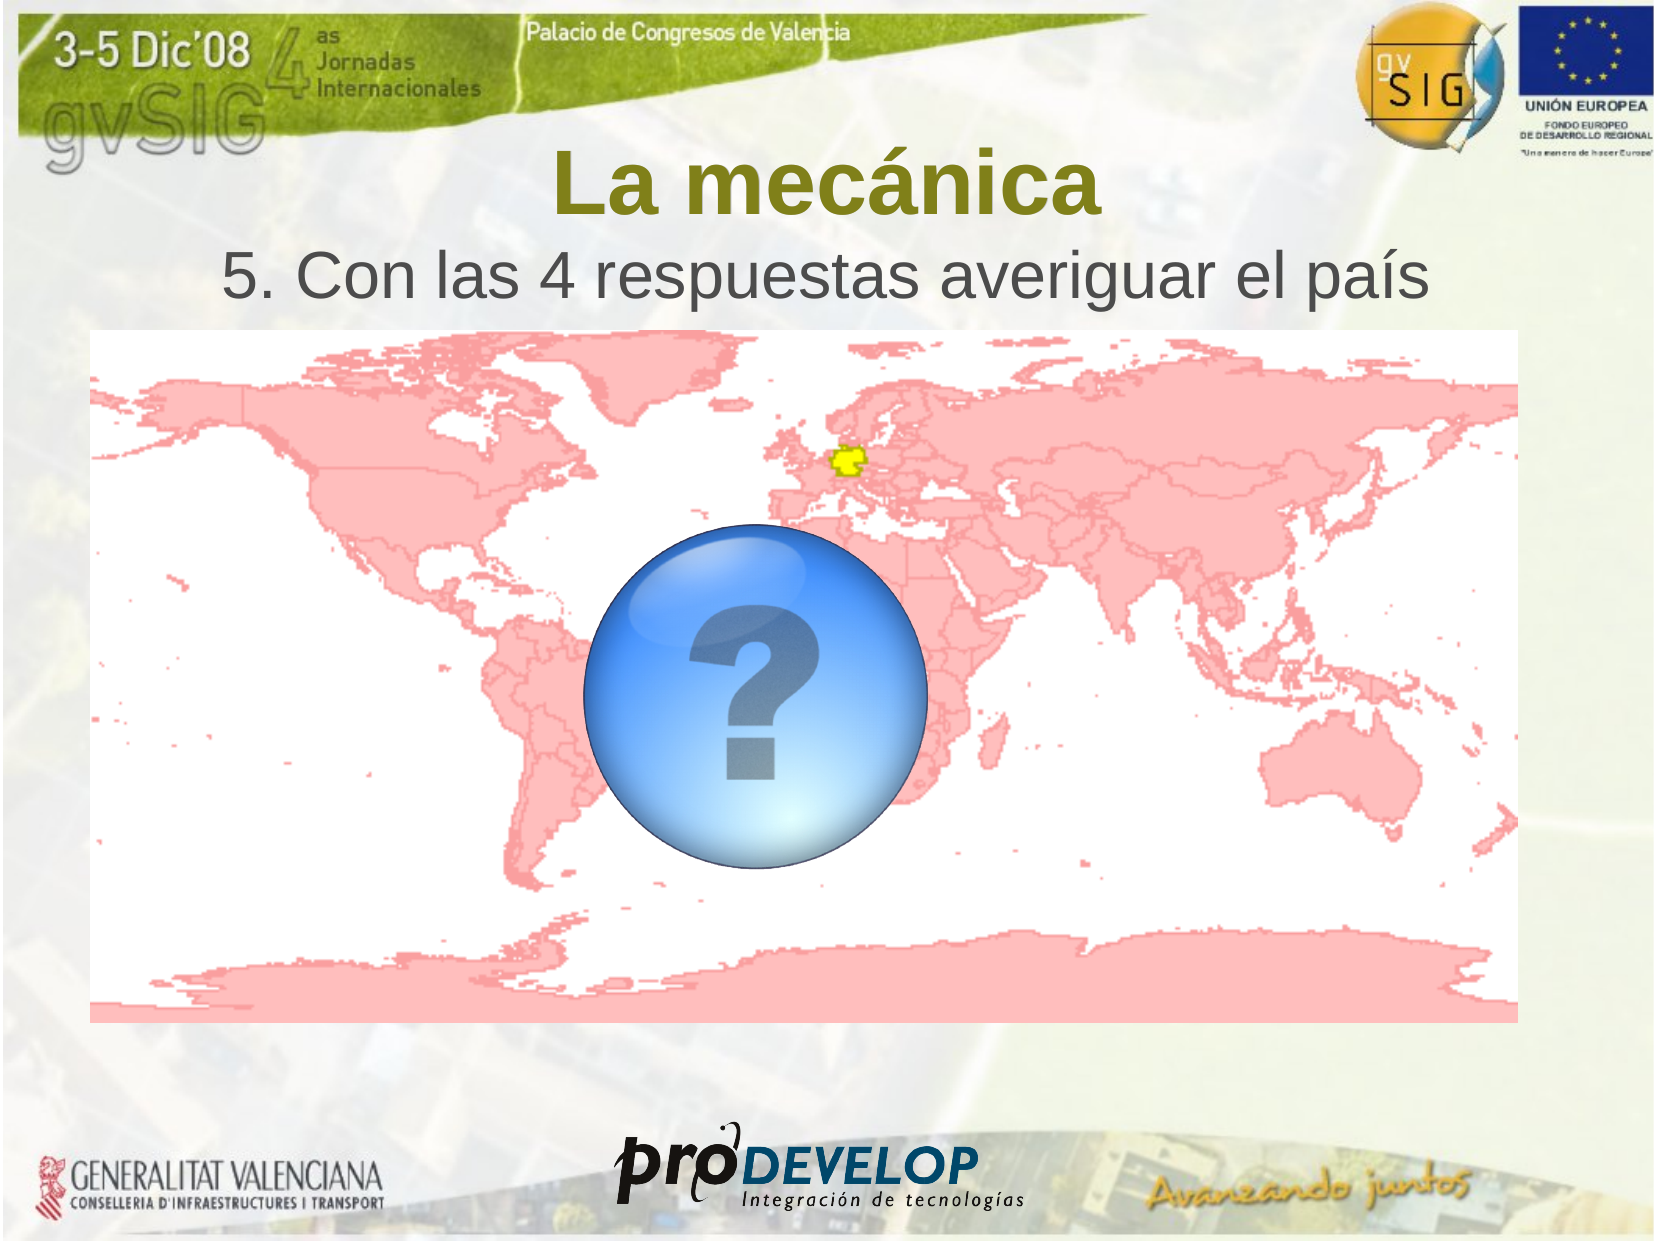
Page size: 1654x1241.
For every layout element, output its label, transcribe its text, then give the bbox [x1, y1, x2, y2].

text_box 5. Con las 4 respuestas averiguar el país [82, 203, 1571, 349]
picture [3, 0, 1654, 1241]
title La mecánica [82, 78, 1571, 203]
